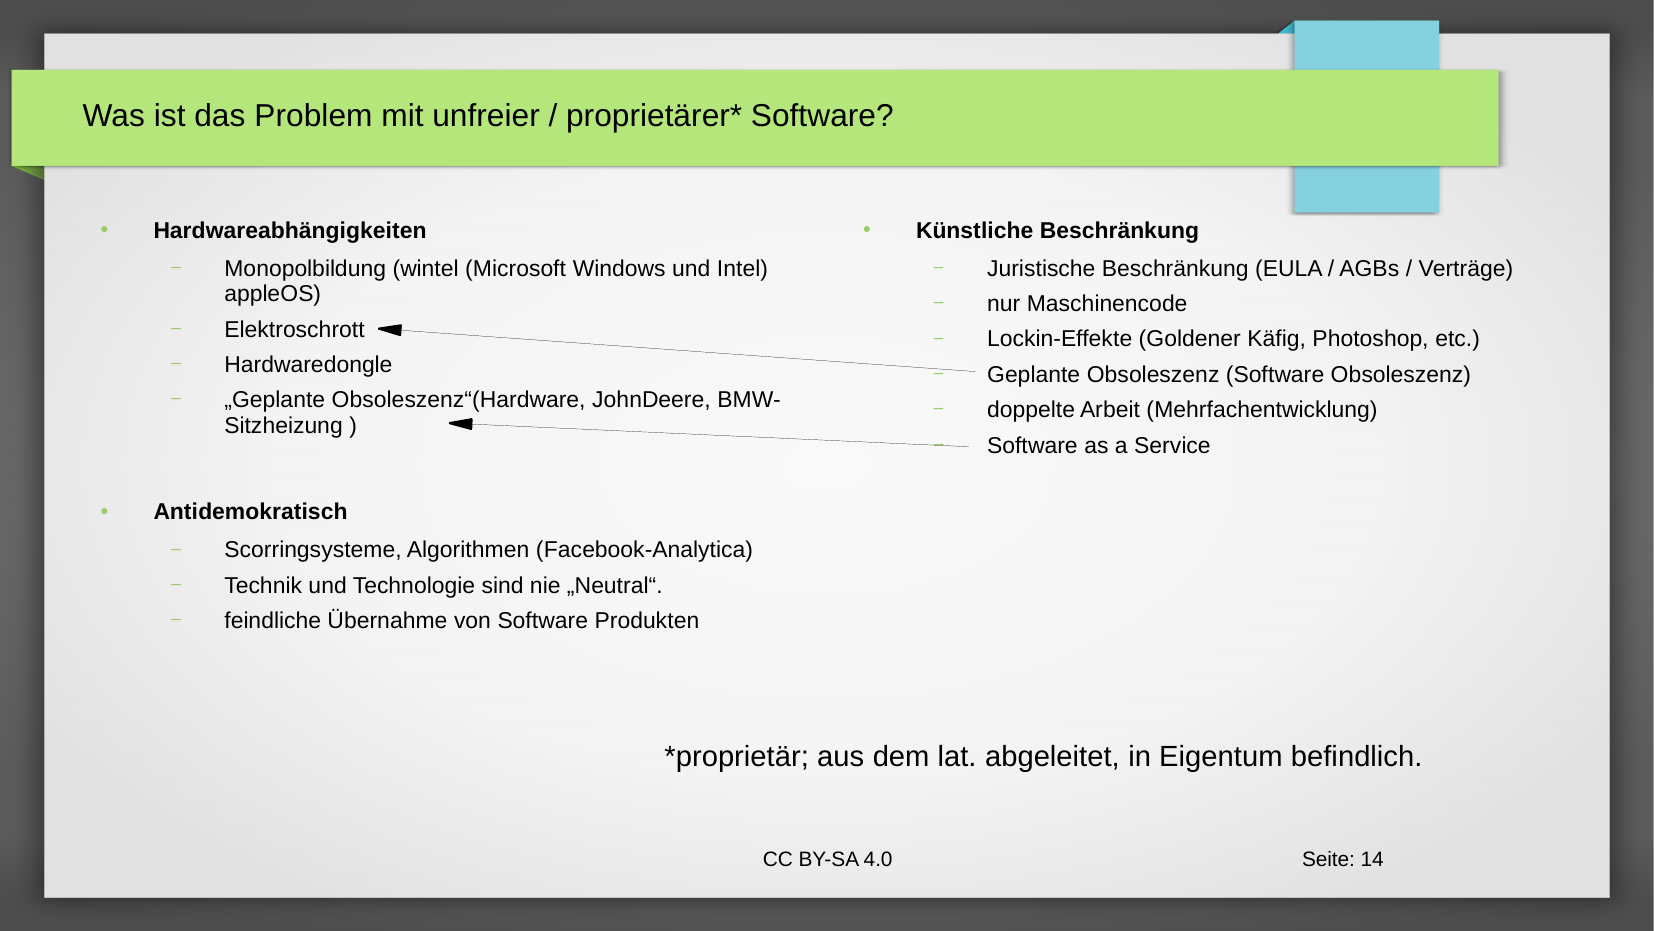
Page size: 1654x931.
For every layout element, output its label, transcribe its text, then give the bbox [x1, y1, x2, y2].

list Antidemokratisch Scorringsysteme, Algorithmen (Facebook-Analytica) Technik und Technologie sind nie „Neutral“. feindliche Übernahme von Software Produkten [82, 499, 809, 757]
list Künstliche Beschränkung Juristische Beschränkung (EULA / AGBs / Verträge) nur Maschinencode Lockin-Effekte (Goldener Käfig, Photoshop, etc.) Geplante Obsoleszenz (Software Obsoleszenz) doppelte Arbeit (Mehrfachentwicklung) Software as a Service [845, 217, 1572, 475]
list Hardwareabhängigkeiten Monopolbildung (wintel (Microsoft Windows und Intel) appleOS) Elektroschrott Hardwaredongle „Geplante Obsoleszenz“(Hardware, JohnDeere, BMW-Sitzheizung ) [82, 217, 809, 475]
text_box *proprietär; aus dem lat. abgeleitet, in Eigentum befindlich. [649, 732, 1548, 792]
title Was ist das Problem mit unfreier / proprietärer* Software? [82, 70, 1264, 160]
picture [0, 0, 1654, 931]
